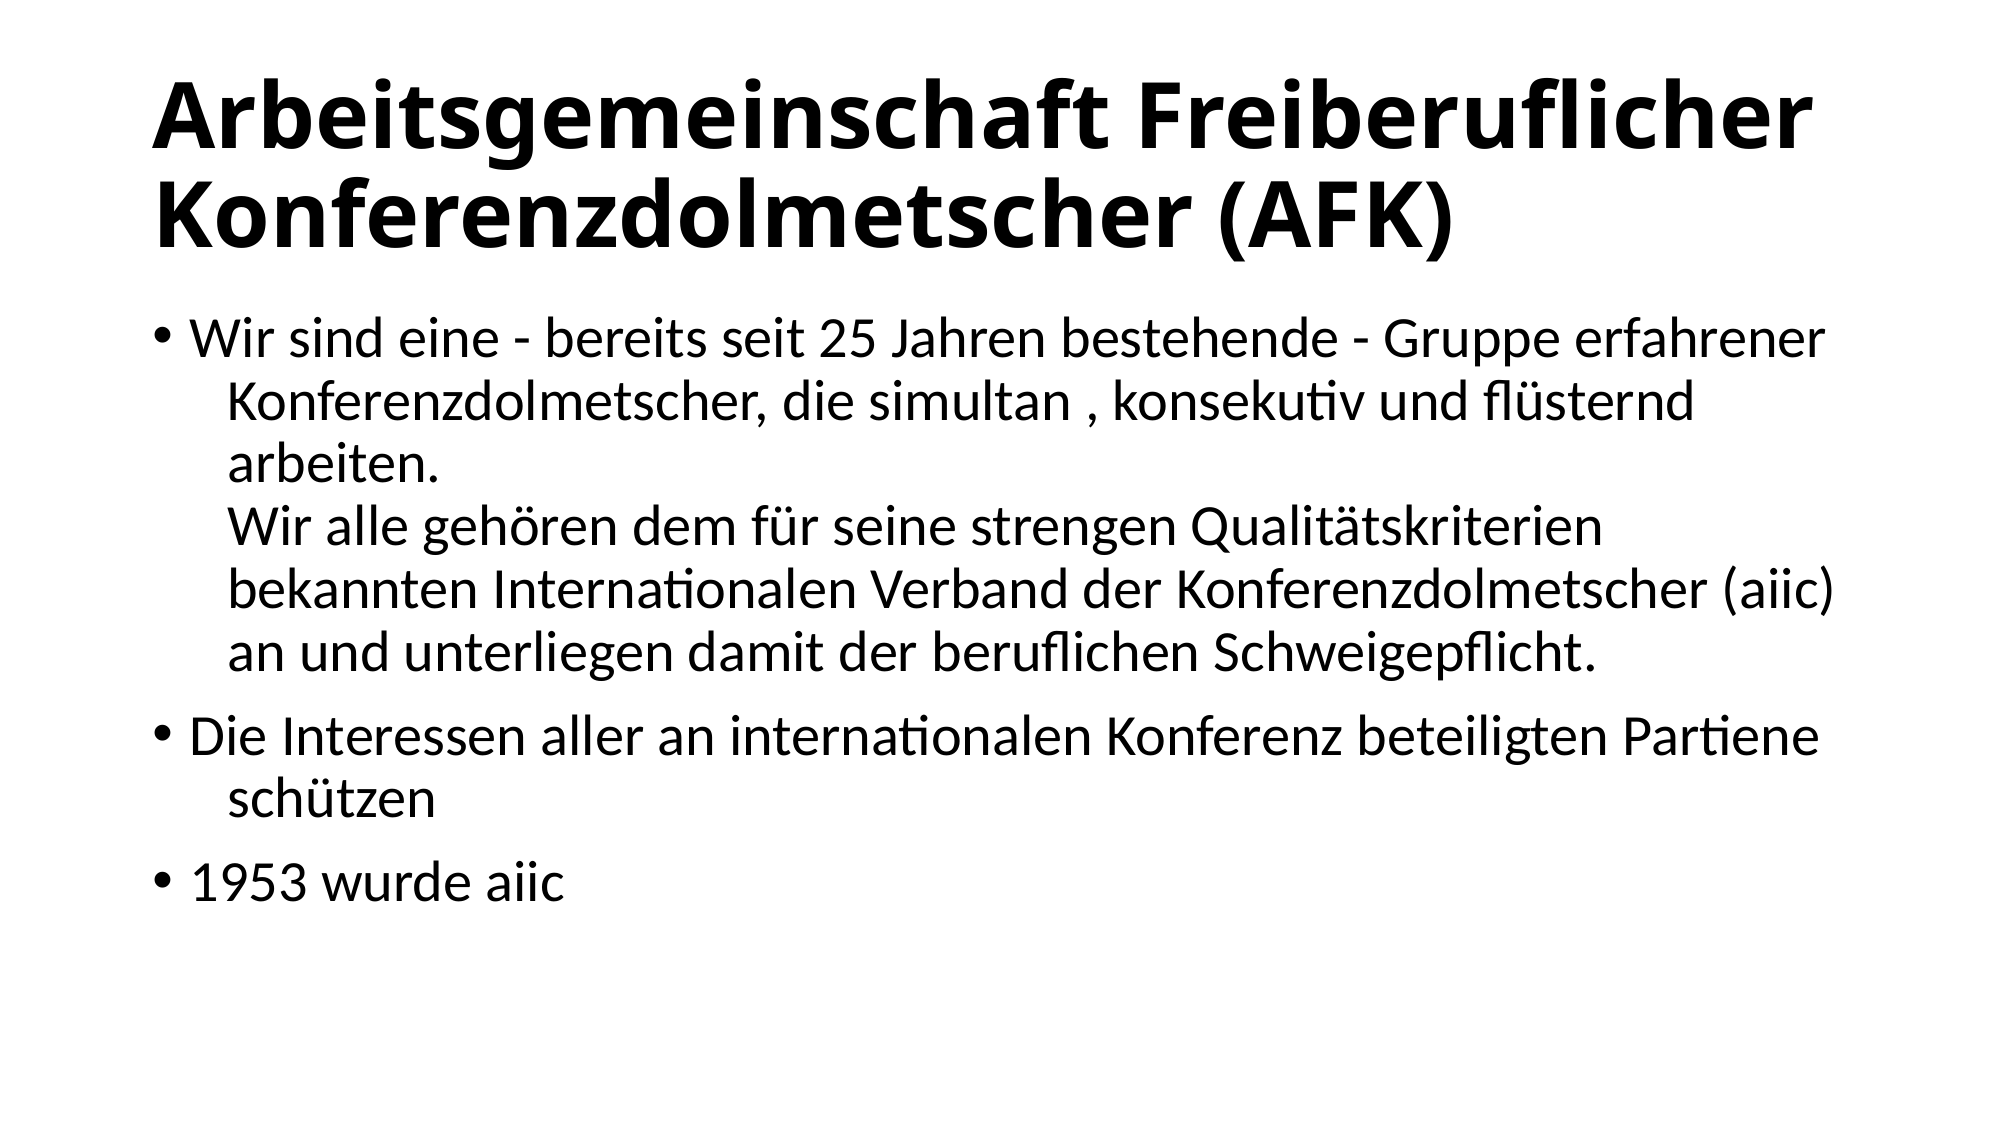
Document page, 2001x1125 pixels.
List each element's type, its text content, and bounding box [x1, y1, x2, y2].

title Arbeitsgemeinschaft Freiberuflicher Konferenzdolmetscher (AFK) [137, 59, 1863, 278]
list Wir sind eine - bereits seit 25 Jahren bestehende - Gruppe erfahrener Konferenzdolmetscher, die simultan , konsekutiv und flüsternd arbeiten. Wir alle gehören dem für seine strengen Qualitätskriterien bekannten Internationalen Verband der Konferenzdolmetscher (aiic) an und unterliegen damit der beruflichen Schweigepflicht. Die Interessen aller an internationalen Konferenz beteiligten Partiene schützen 1953 wurde aiic [137, 299, 1863, 1014]
